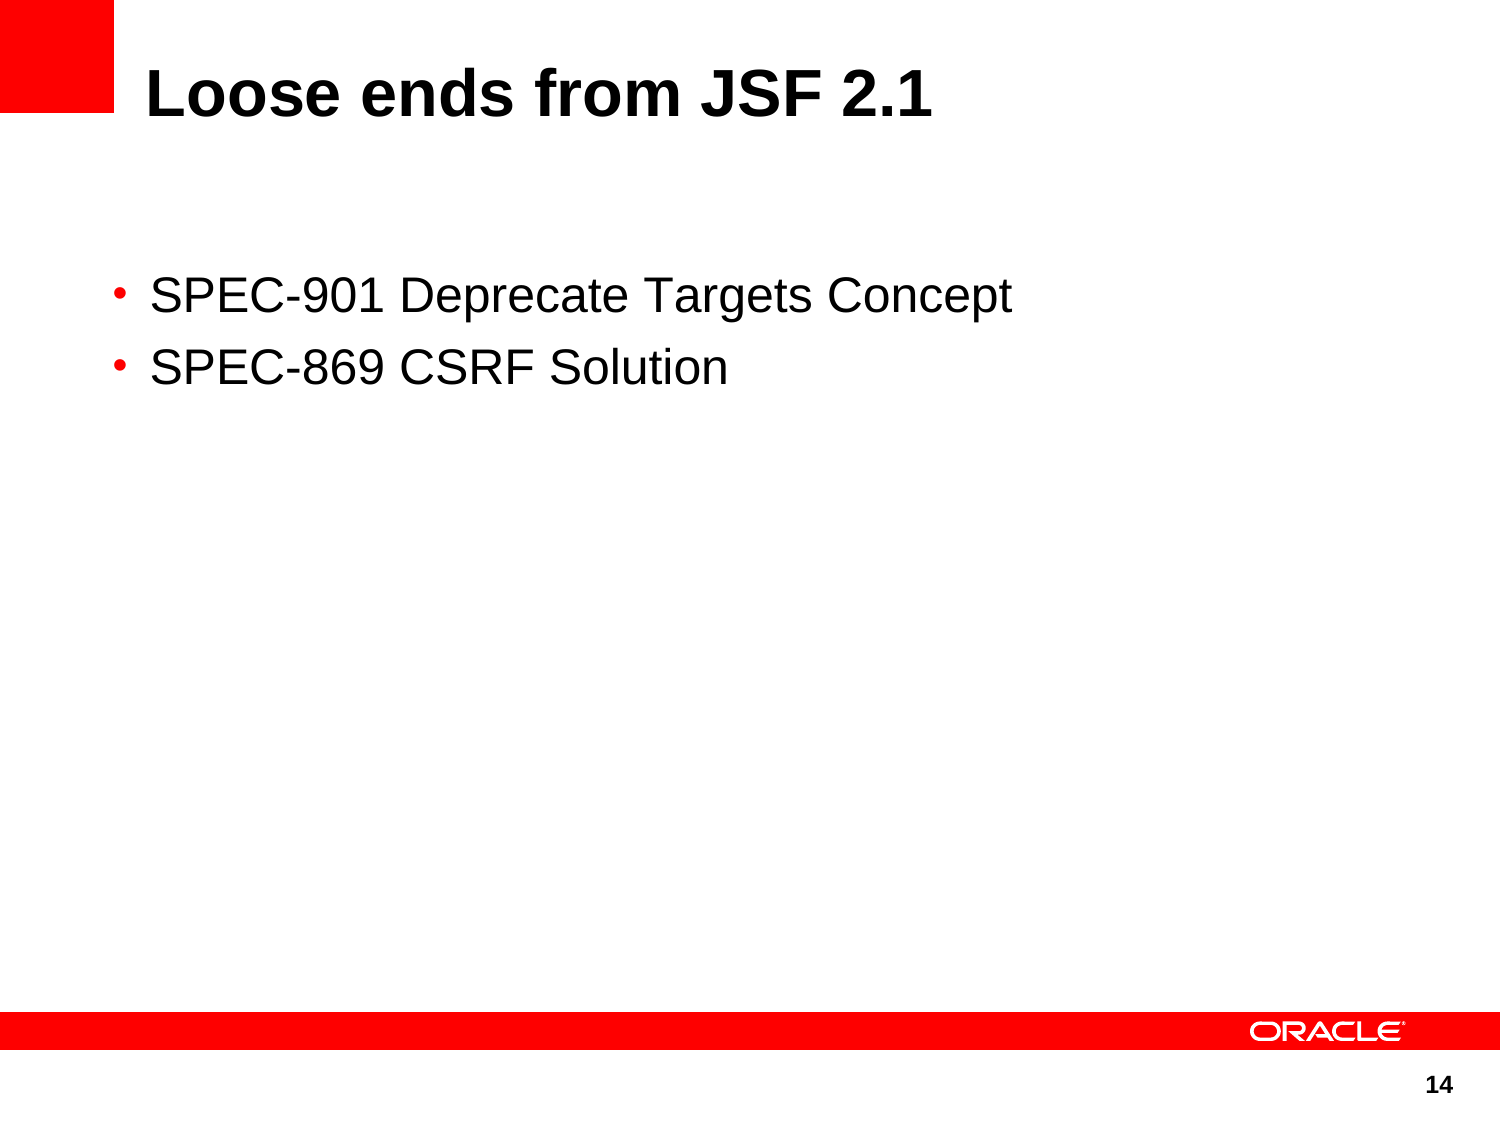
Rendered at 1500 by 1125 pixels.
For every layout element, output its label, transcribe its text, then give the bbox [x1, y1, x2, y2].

picture [0, 0, 114, 113]
title Loose ends from JSF 2.1 [145, 49, 1390, 190]
list SPEC-901 Deprecate Targets Concept SPEC-869 CSRF Solution [112, 262, 1349, 961]
picture [0, 1012, 1500, 1050]
